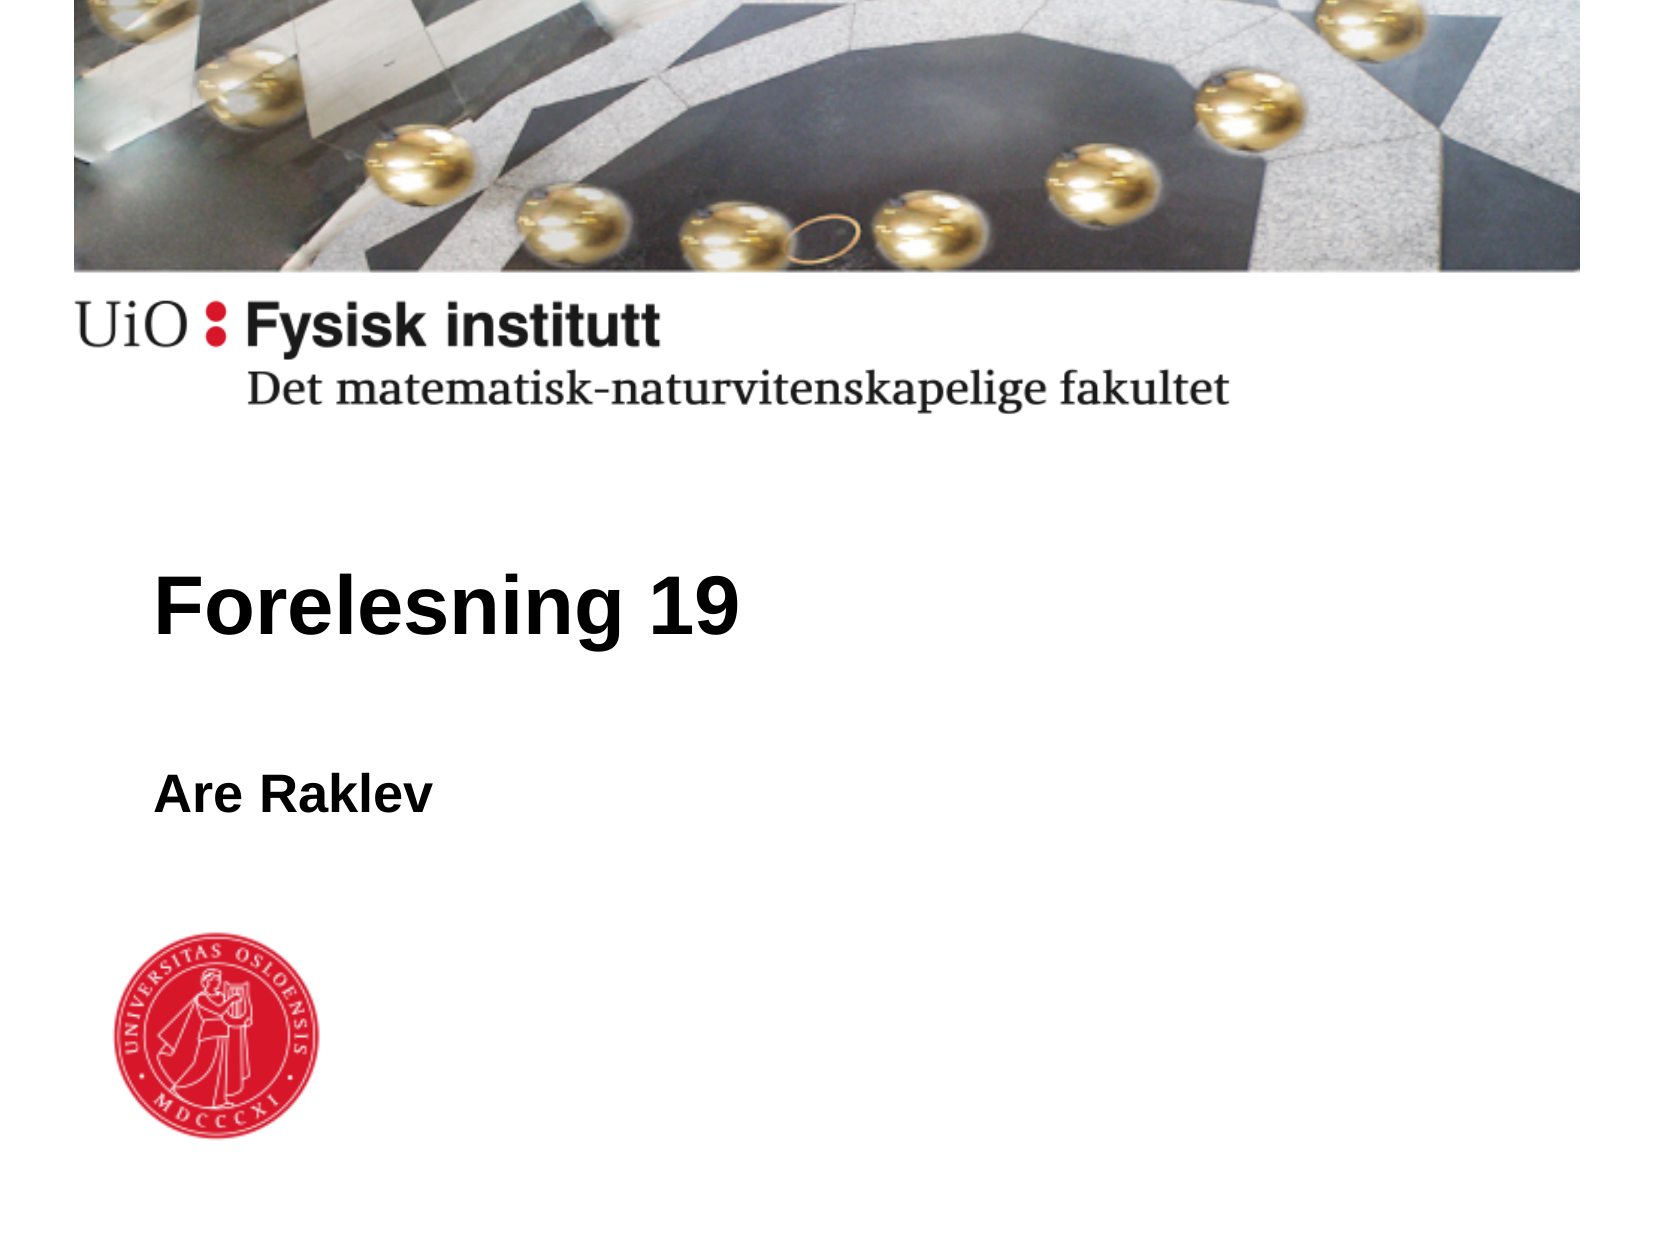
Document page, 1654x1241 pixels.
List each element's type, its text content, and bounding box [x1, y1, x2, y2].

title Are Raklev [153, 725, 1500, 862]
subtitle Forelesning 19 [153, 545, 1418, 666]
picture [72, 292, 1238, 420]
picture [74, 0, 1580, 280]
picture [109, 927, 326, 1147]
